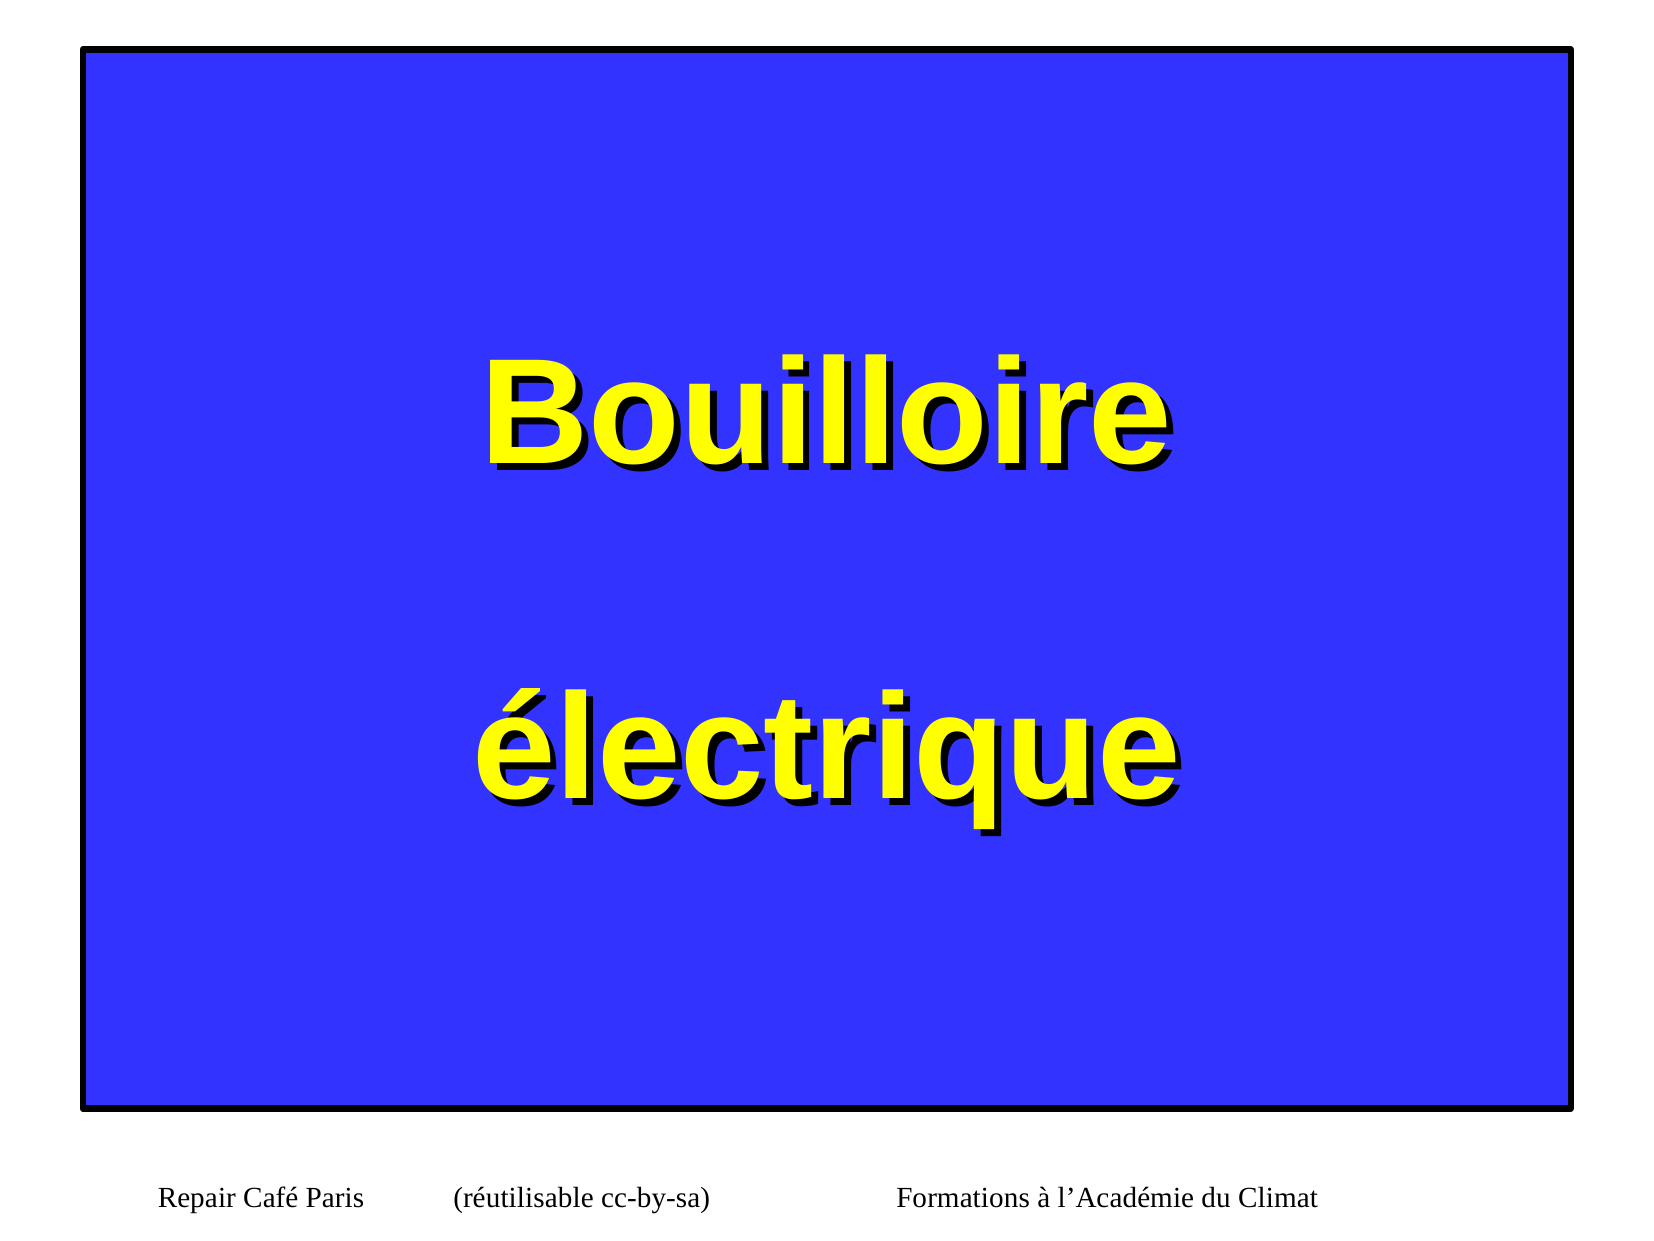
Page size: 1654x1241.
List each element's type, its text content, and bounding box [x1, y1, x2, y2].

subtitle Bouilloire électrique [82, 49, 1571, 1109]
